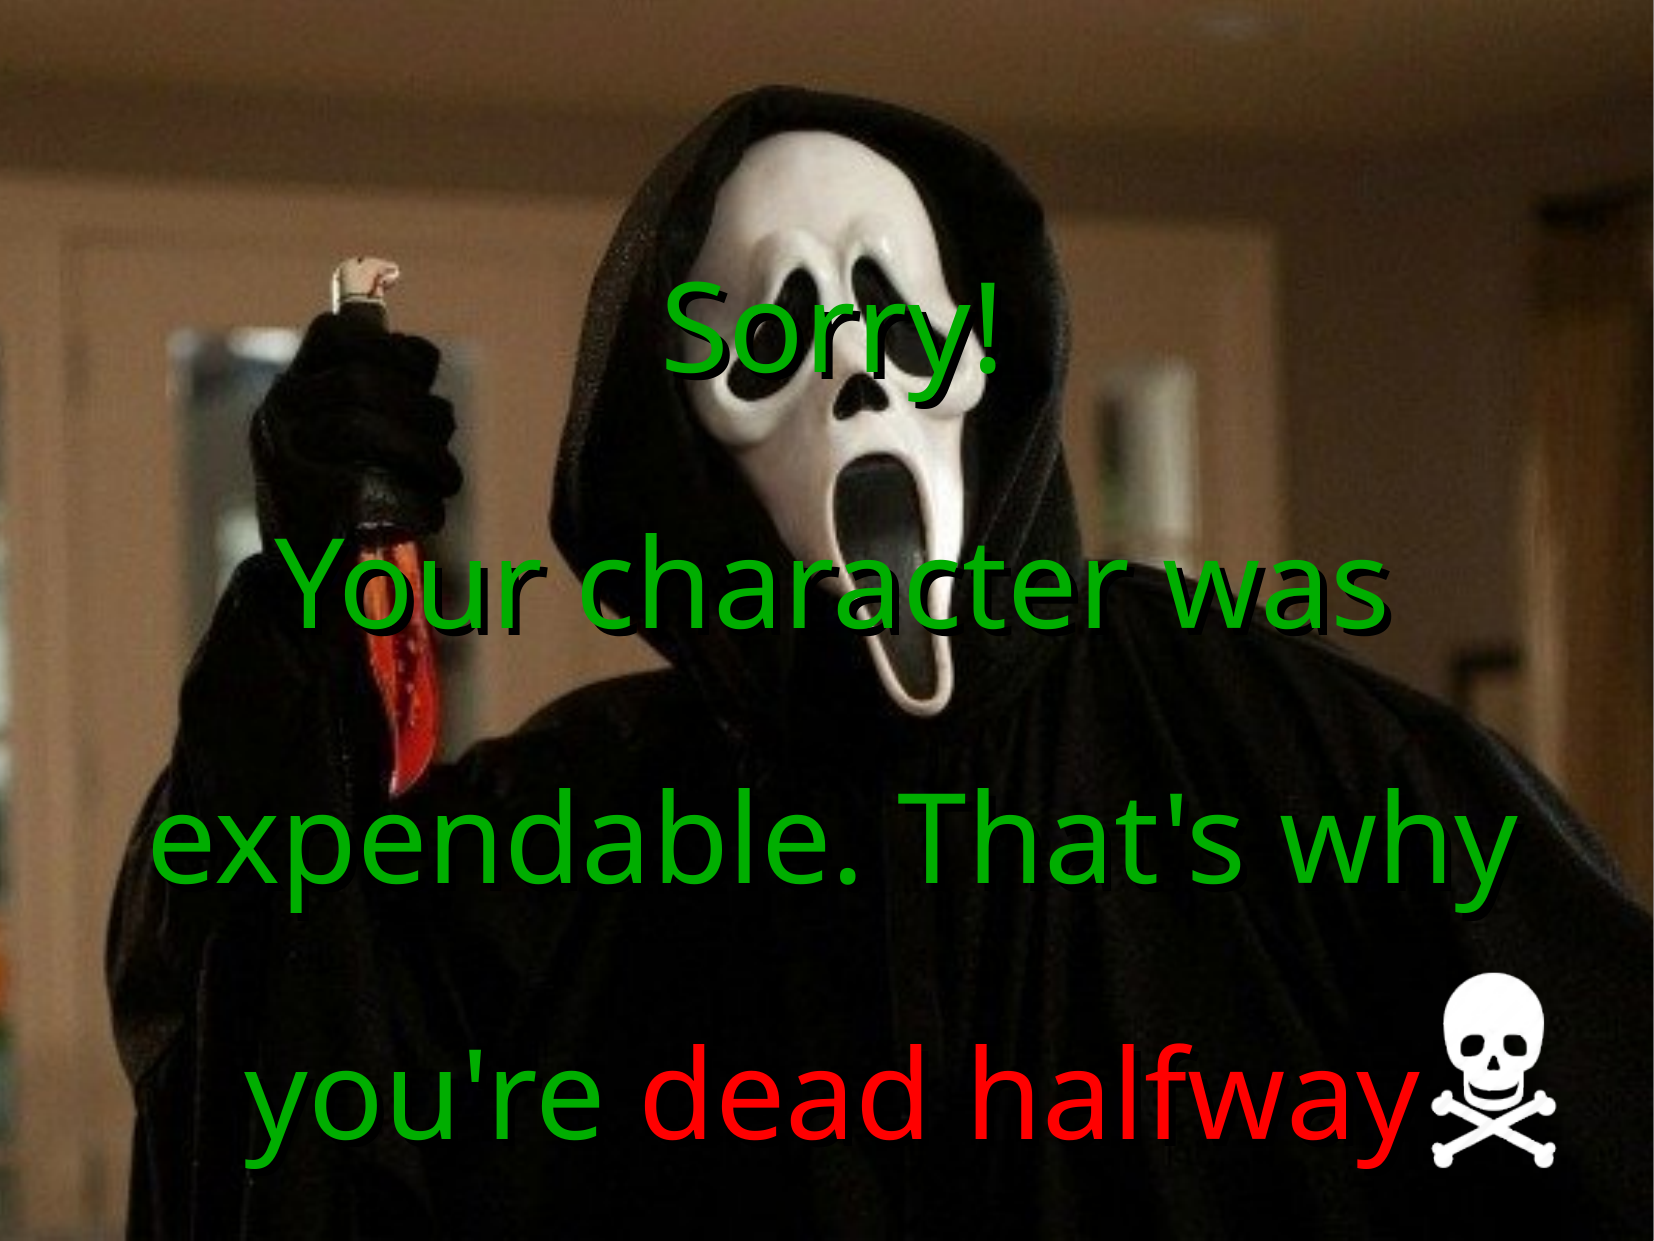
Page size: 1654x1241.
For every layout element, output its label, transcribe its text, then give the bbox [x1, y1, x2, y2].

text_box Sorry! Your character was expendable. That's why you're dead halfway through the movie! [129, 146, 1536, 1184]
picture [0, 0, 1654, 1241]
